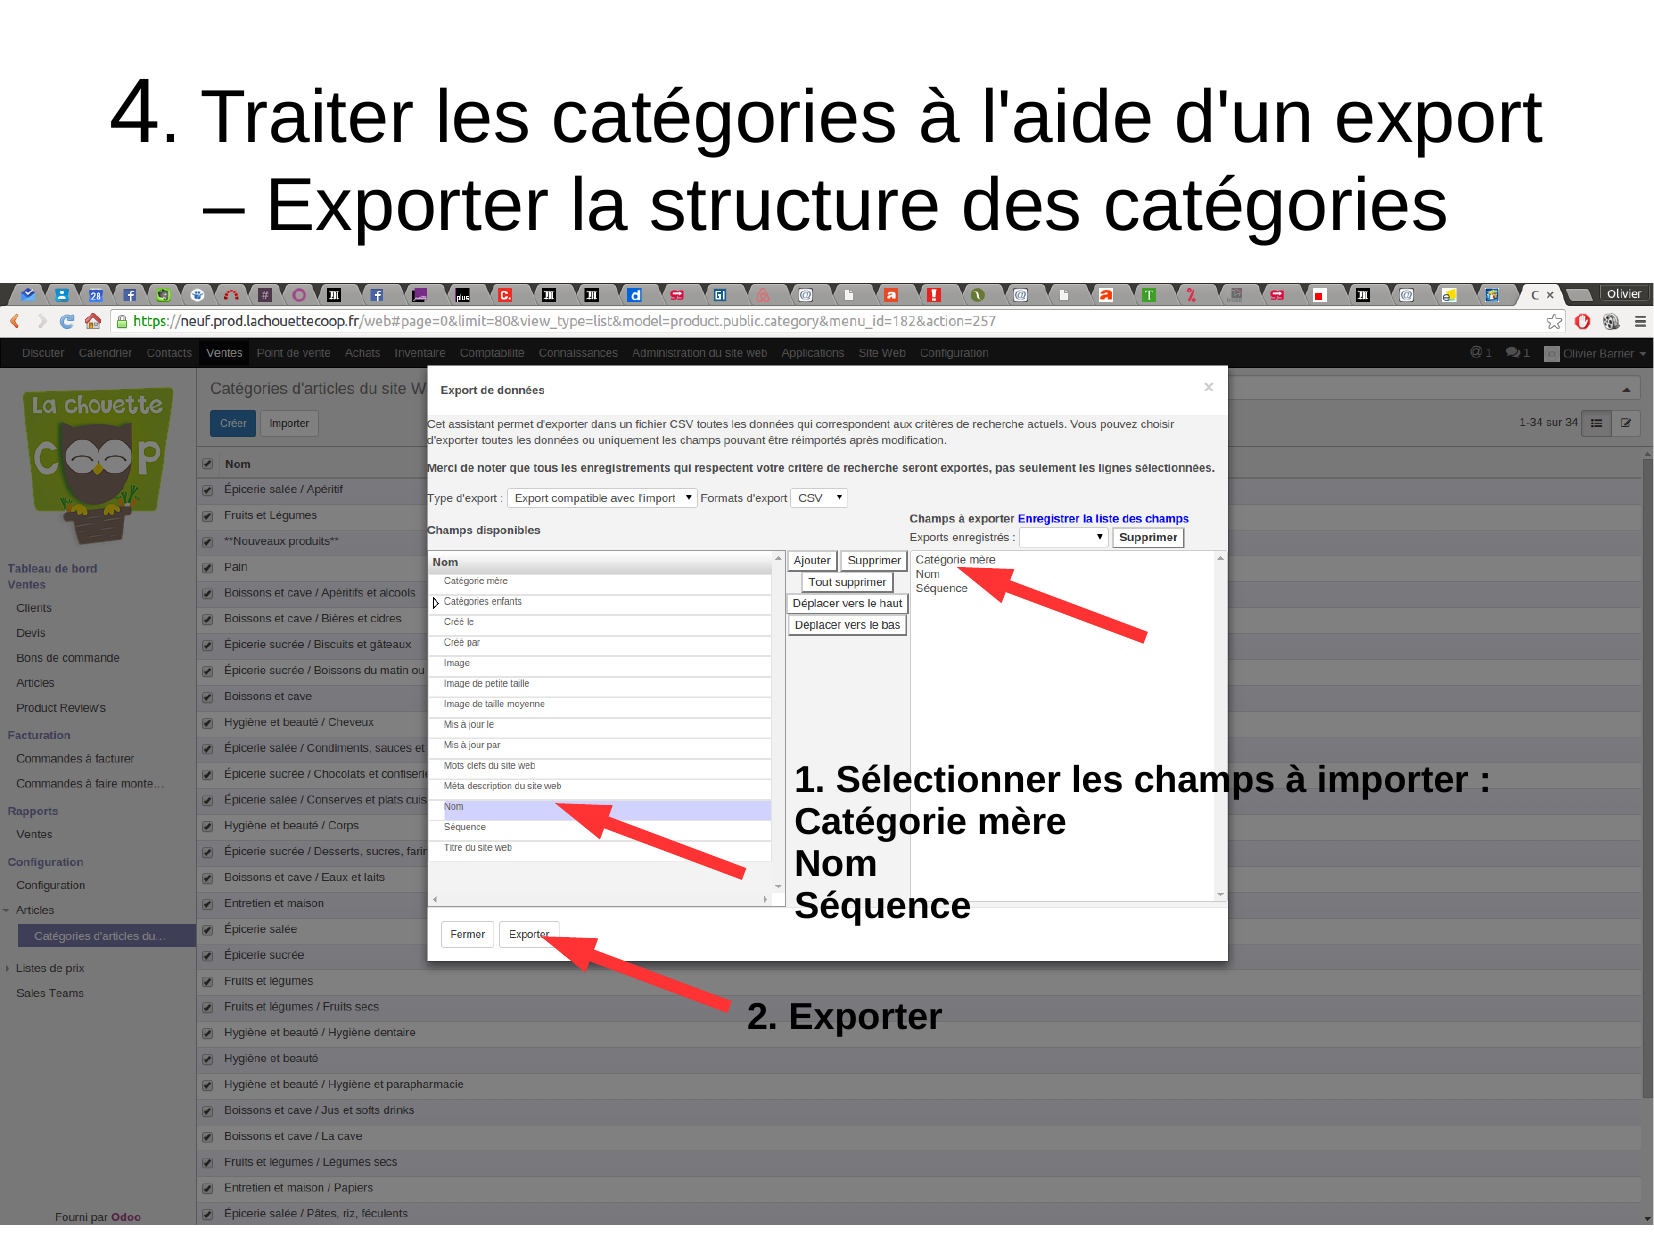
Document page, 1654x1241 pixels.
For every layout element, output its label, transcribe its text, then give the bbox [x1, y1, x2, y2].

text_box 1. Sélectionner les champs à importer : Catégorie mère Nom Séquence [779, 751, 1508, 935]
text_box 2. Exporter [732, 987, 958, 1045]
picture [0, 283, 1654, 1225]
title 4. Traiter les catégories à l'aide d'un export – Exporter la structure des catégories [82, 49, 1571, 257]
